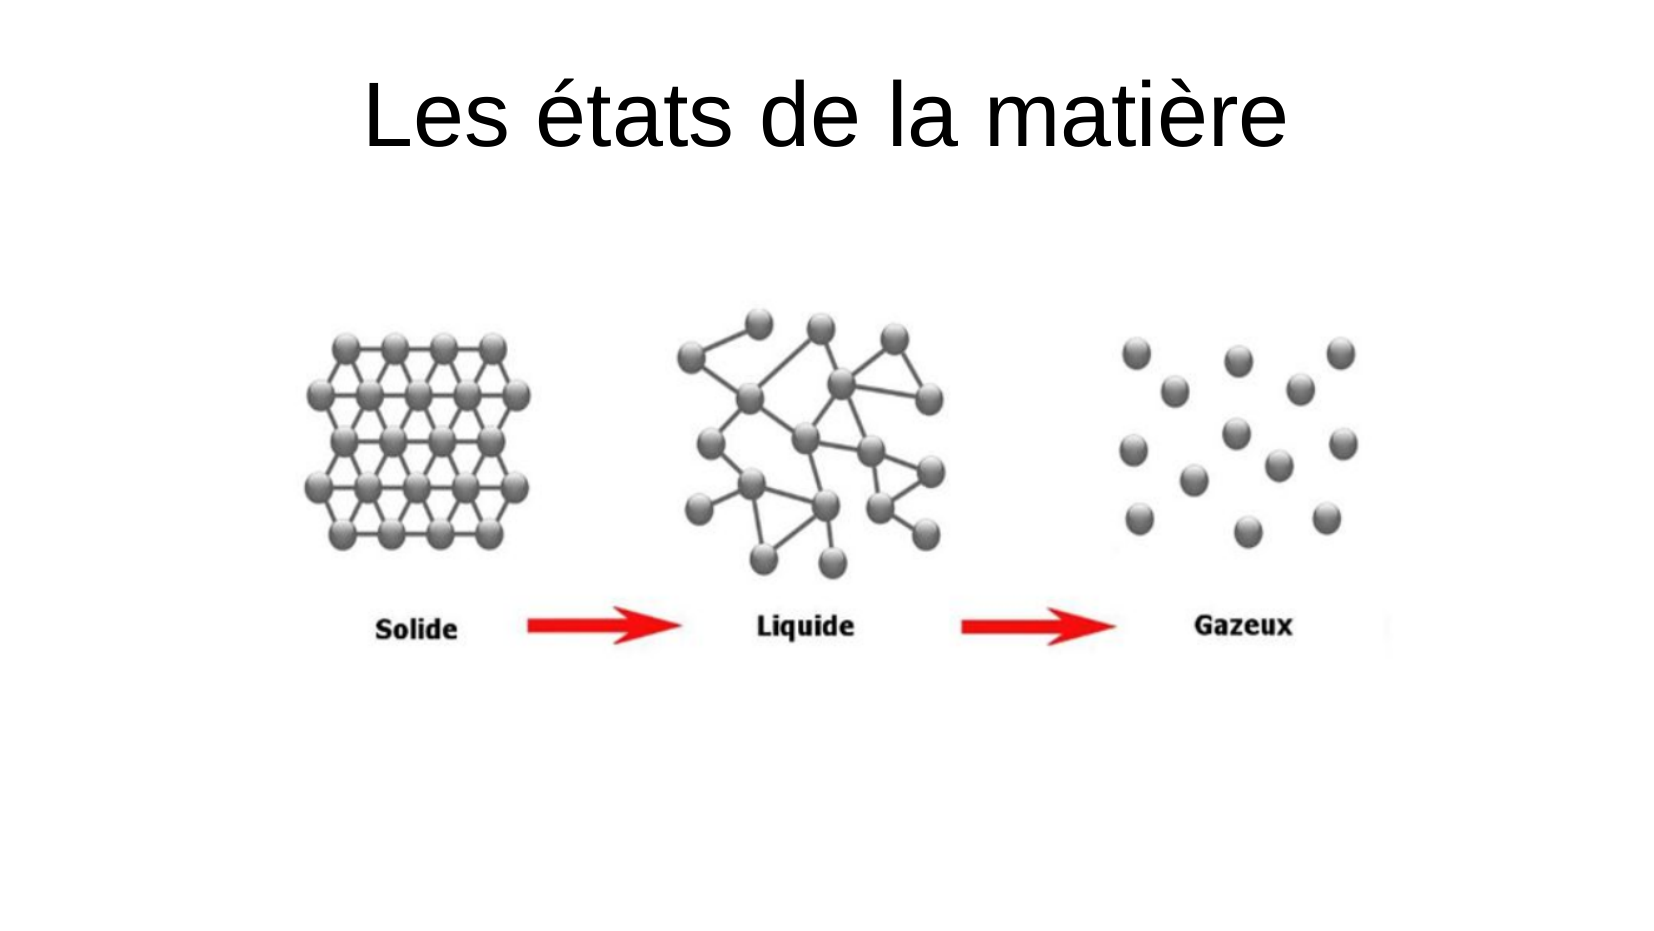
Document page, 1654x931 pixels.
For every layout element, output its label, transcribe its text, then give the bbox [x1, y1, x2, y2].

title Les états de la matière [82, 37, 1571, 193]
picture [244, 269, 1420, 666]
